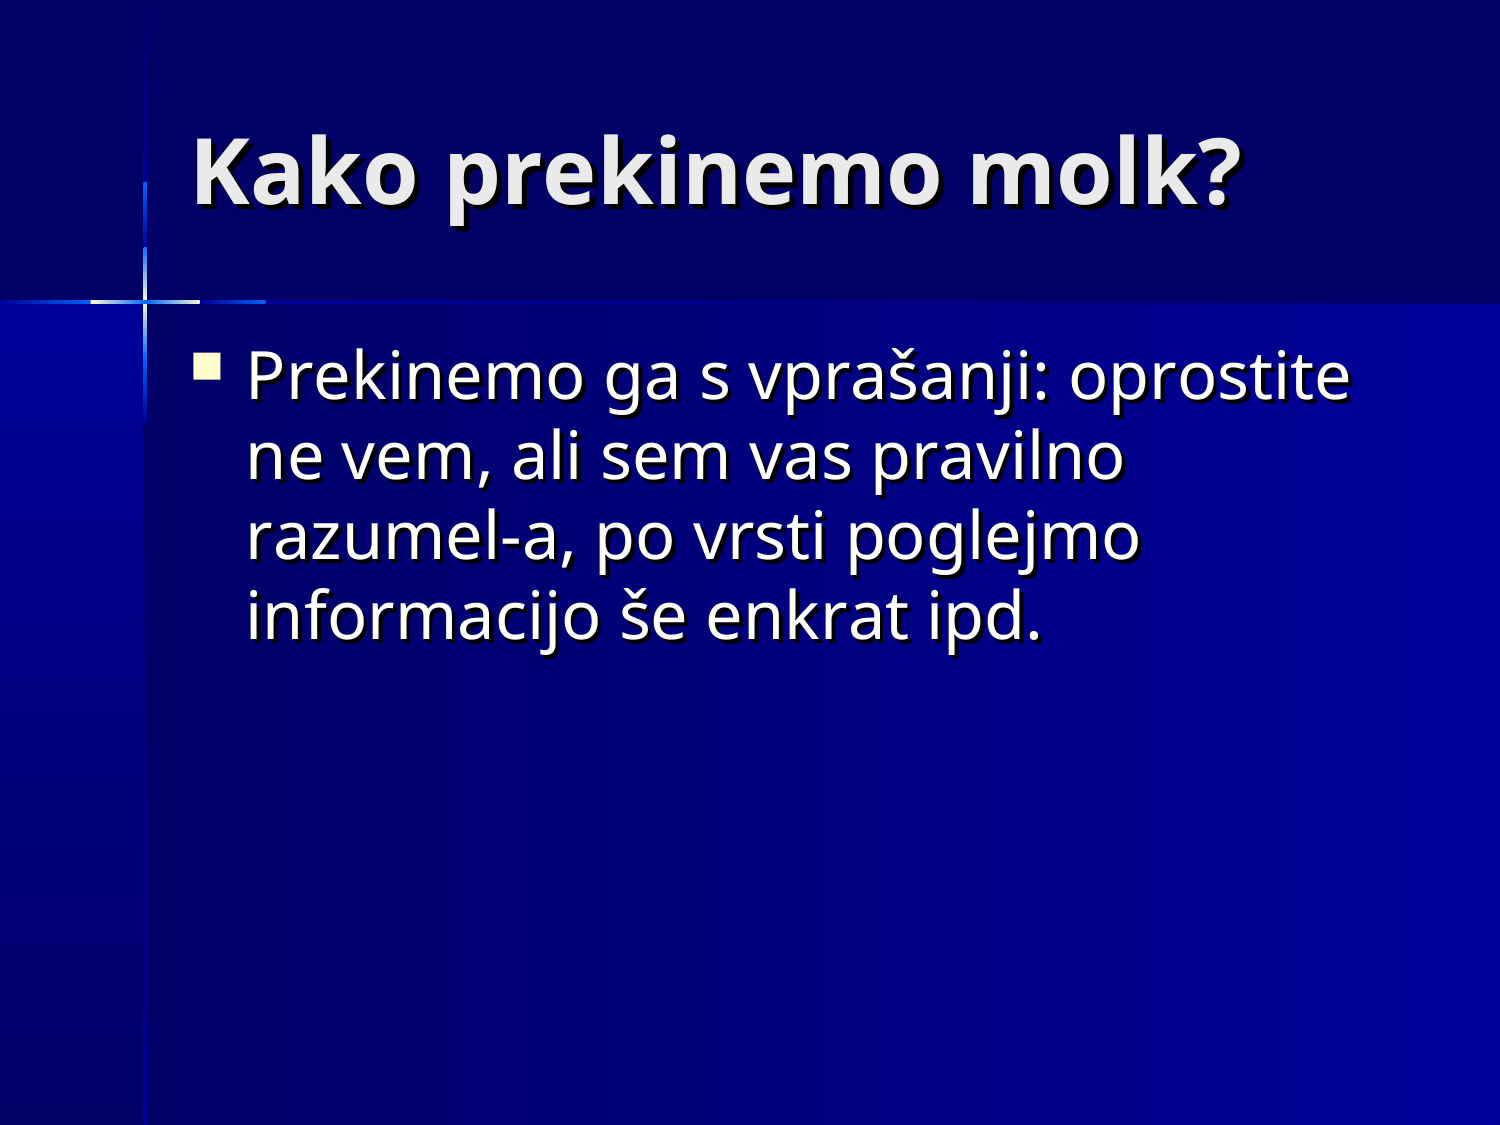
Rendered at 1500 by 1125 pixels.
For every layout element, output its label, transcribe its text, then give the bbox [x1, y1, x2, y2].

list Prekinemo ga s vprašanji: oprostite ne vem, ali sem vas pravilno razumel-a, po vrsti poglejmo informacijo še enkrat ipd. [174, 324, 1413, 1001]
title Kako prekinemo molk? [174, 49, 1413, 285]
